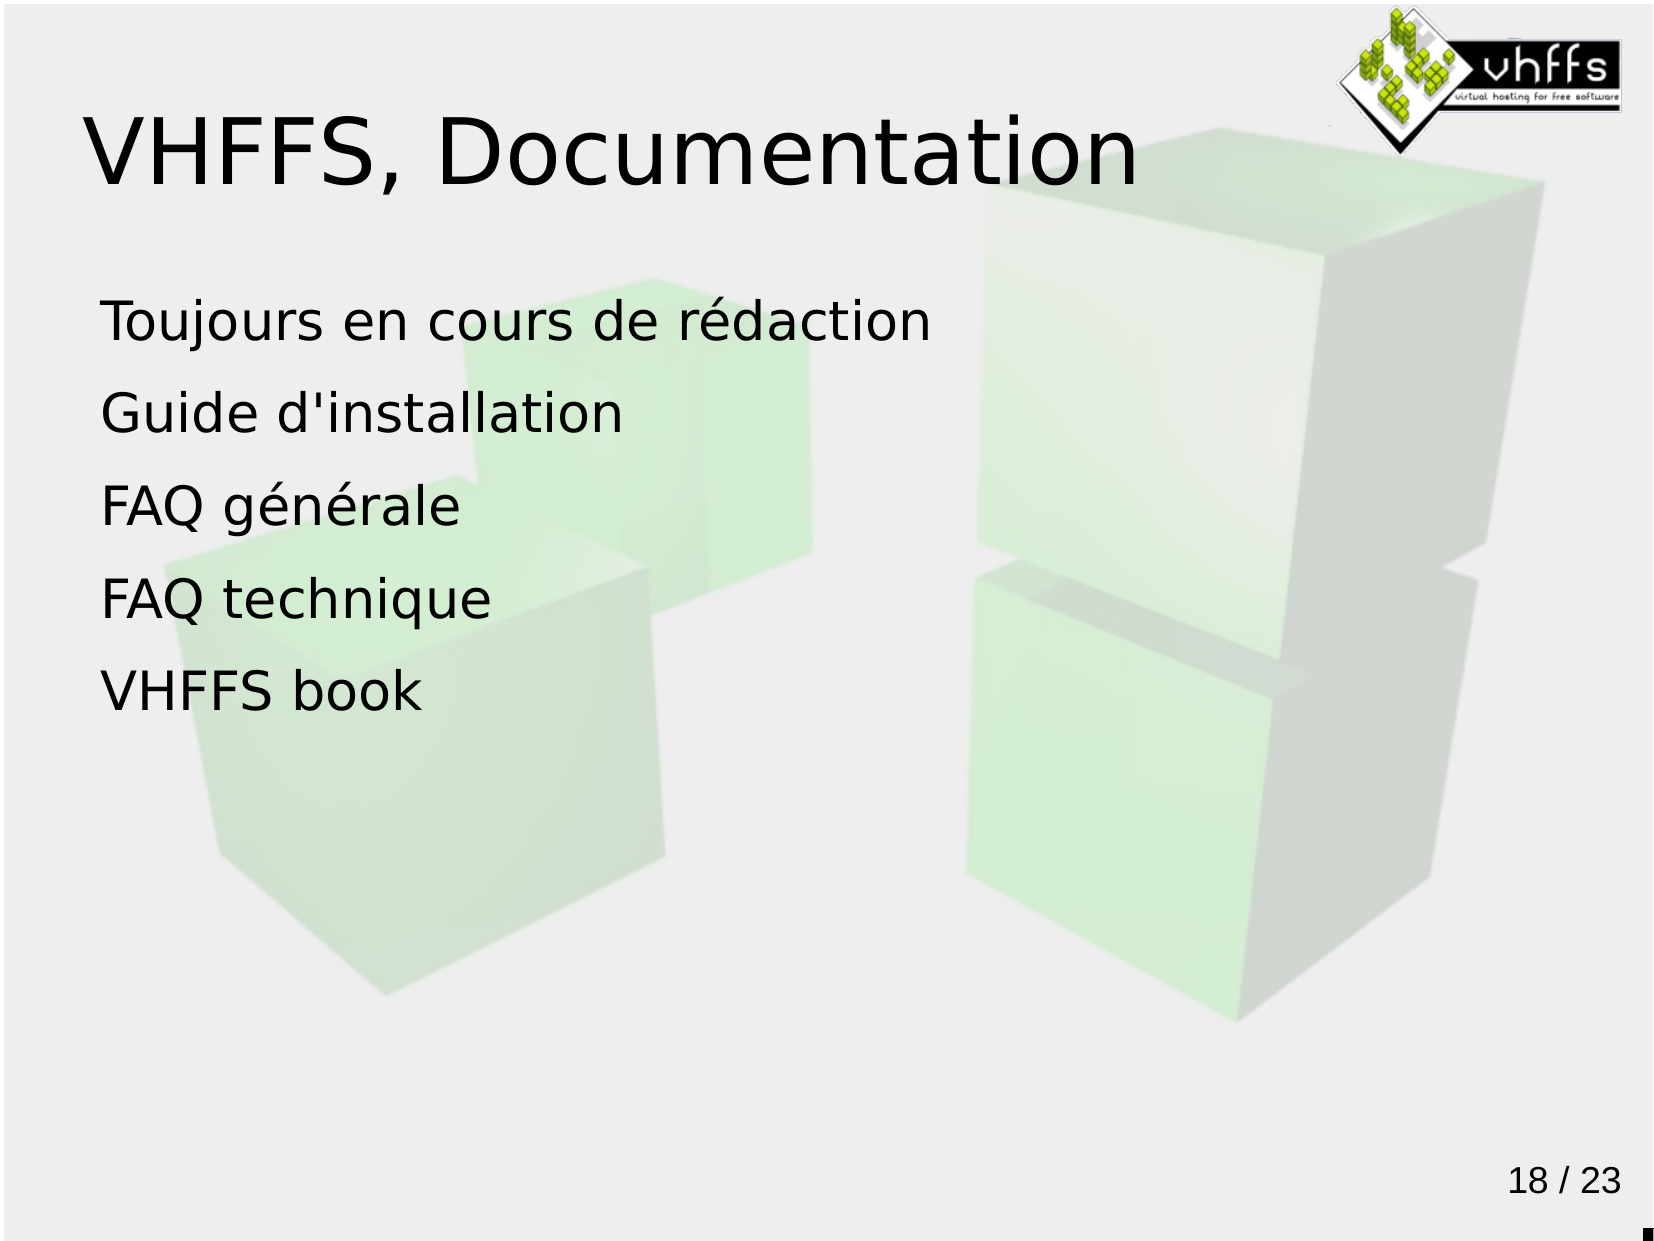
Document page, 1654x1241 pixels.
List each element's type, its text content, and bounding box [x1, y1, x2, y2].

picture [4, 0, 1654, 1241]
text_box <numéro> / 23 [1314, 1151, 1637, 1225]
text_box [1643, 1228, 1654, 1241]
list Toujours en cours de rédaction Guide d'installation FAQ générale FAQ technique VHFFS book [82, 290, 1571, 1109]
title VHFFS, Documentation [82, 49, 1571, 257]
